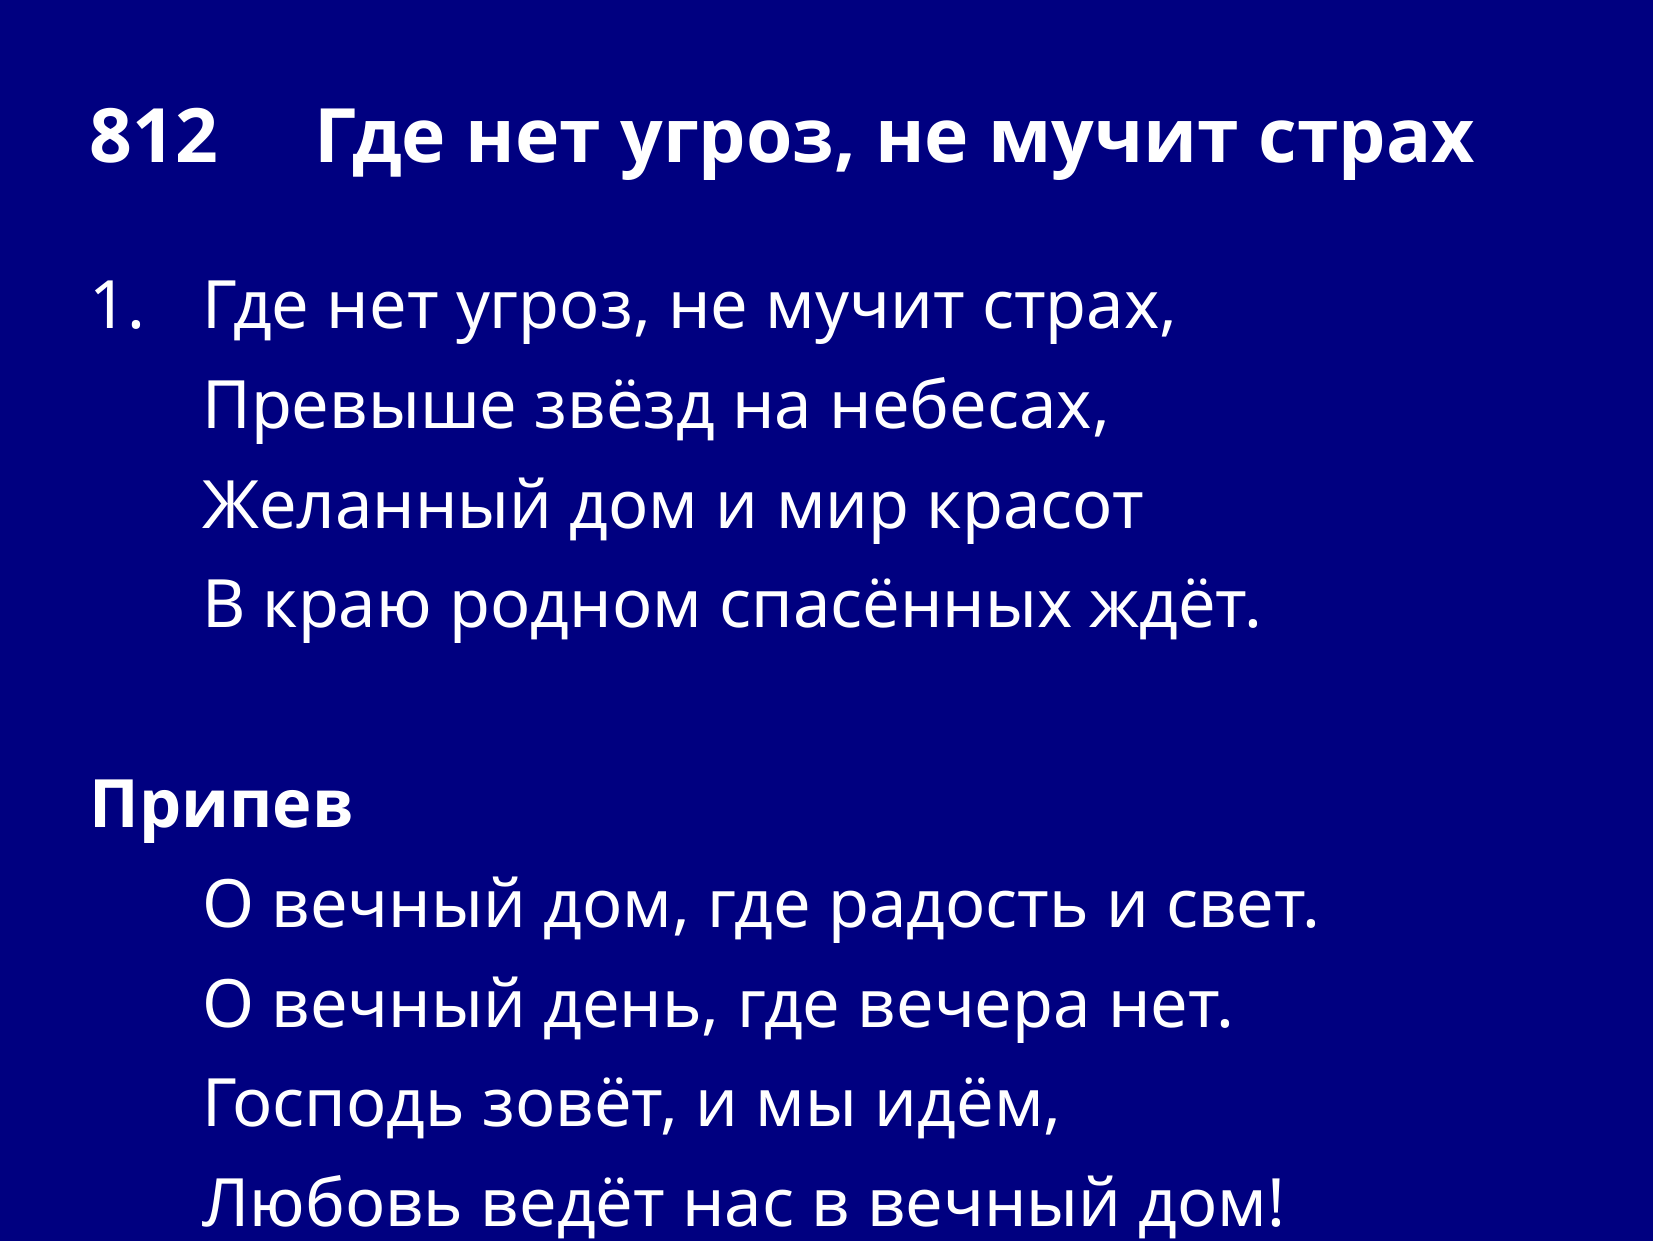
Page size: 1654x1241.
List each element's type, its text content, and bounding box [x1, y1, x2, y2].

text_box 1. Где нет угроз, не мучит страх, Превыше звёзд на небесах, Желанный дом и мир красот В краю родном спасённых ждёт. Припев О вечный дом, где радость и свет. О вечный день, где вечера нет. Господь зовёт, и мы идём, Любовь ведёт нас в вечный дом! [75, 188, 1576, 1163]
text_box 812 Где нет угроз, не мучит страх [75, 75, 1651, 188]
